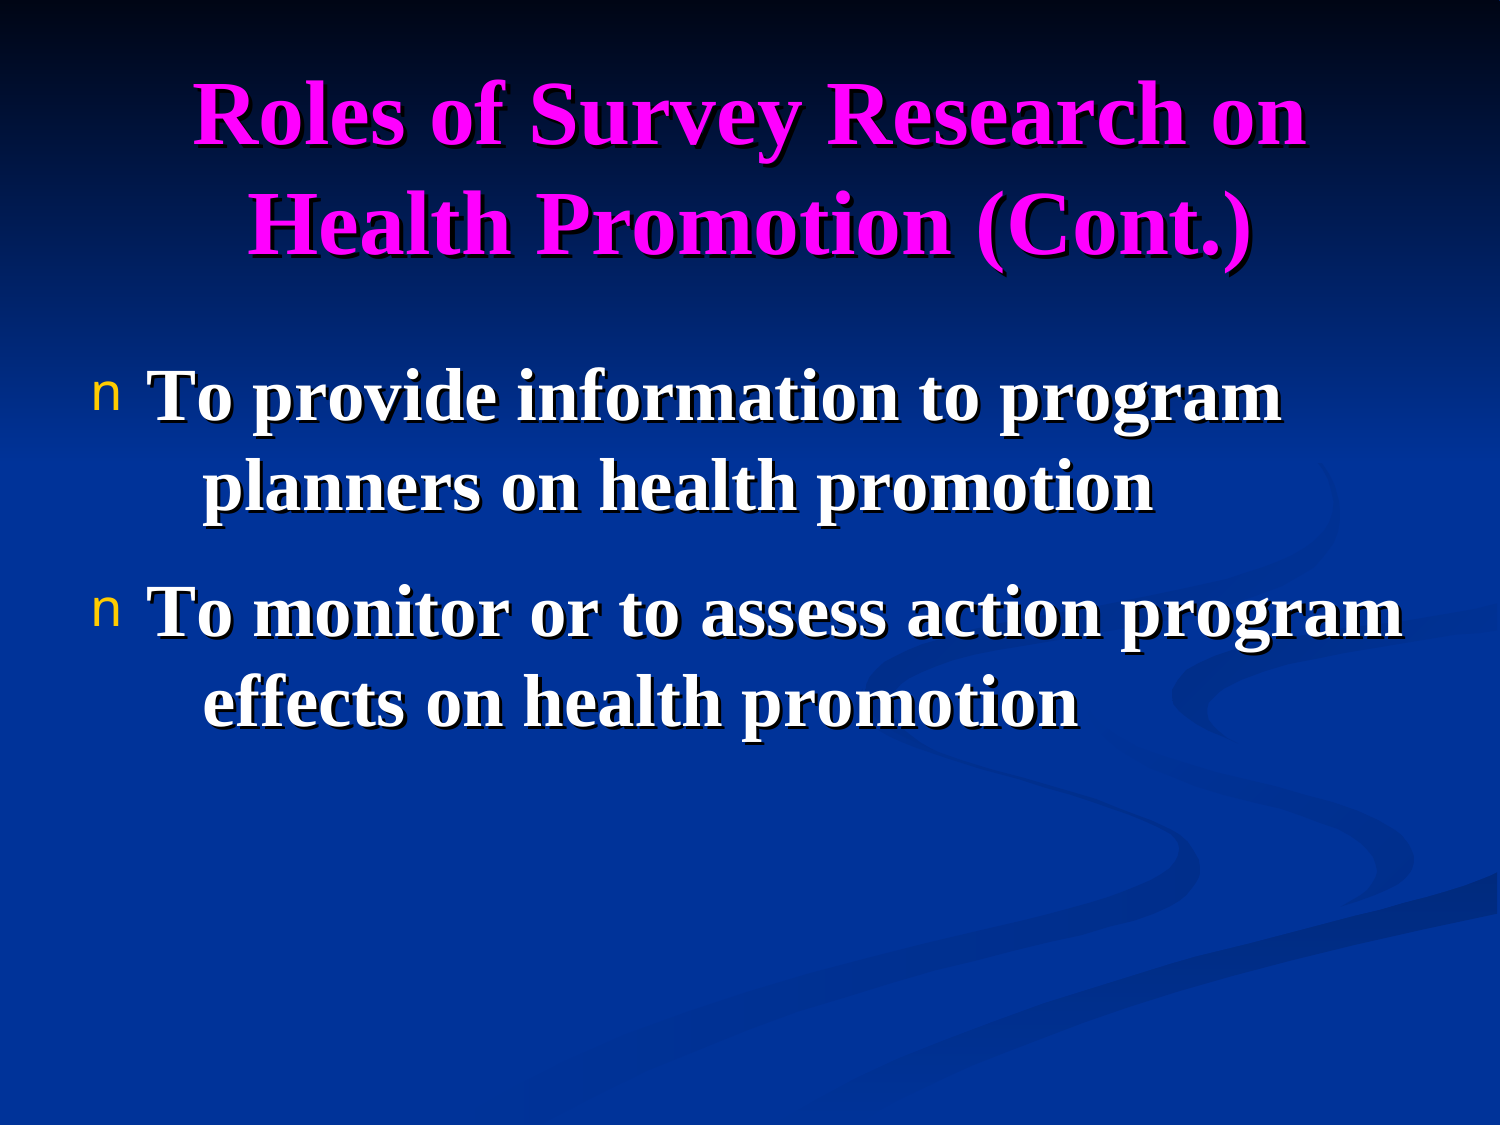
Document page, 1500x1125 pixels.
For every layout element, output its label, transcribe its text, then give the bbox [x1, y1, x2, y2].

list To provide information to program planners on health promotion To monitor or to assess action program effects on health promotion [75, 338, 1426, 1005]
title Roles of Survey Research on Health Promotion (Cont.) [76, 45, 1426, 244]
